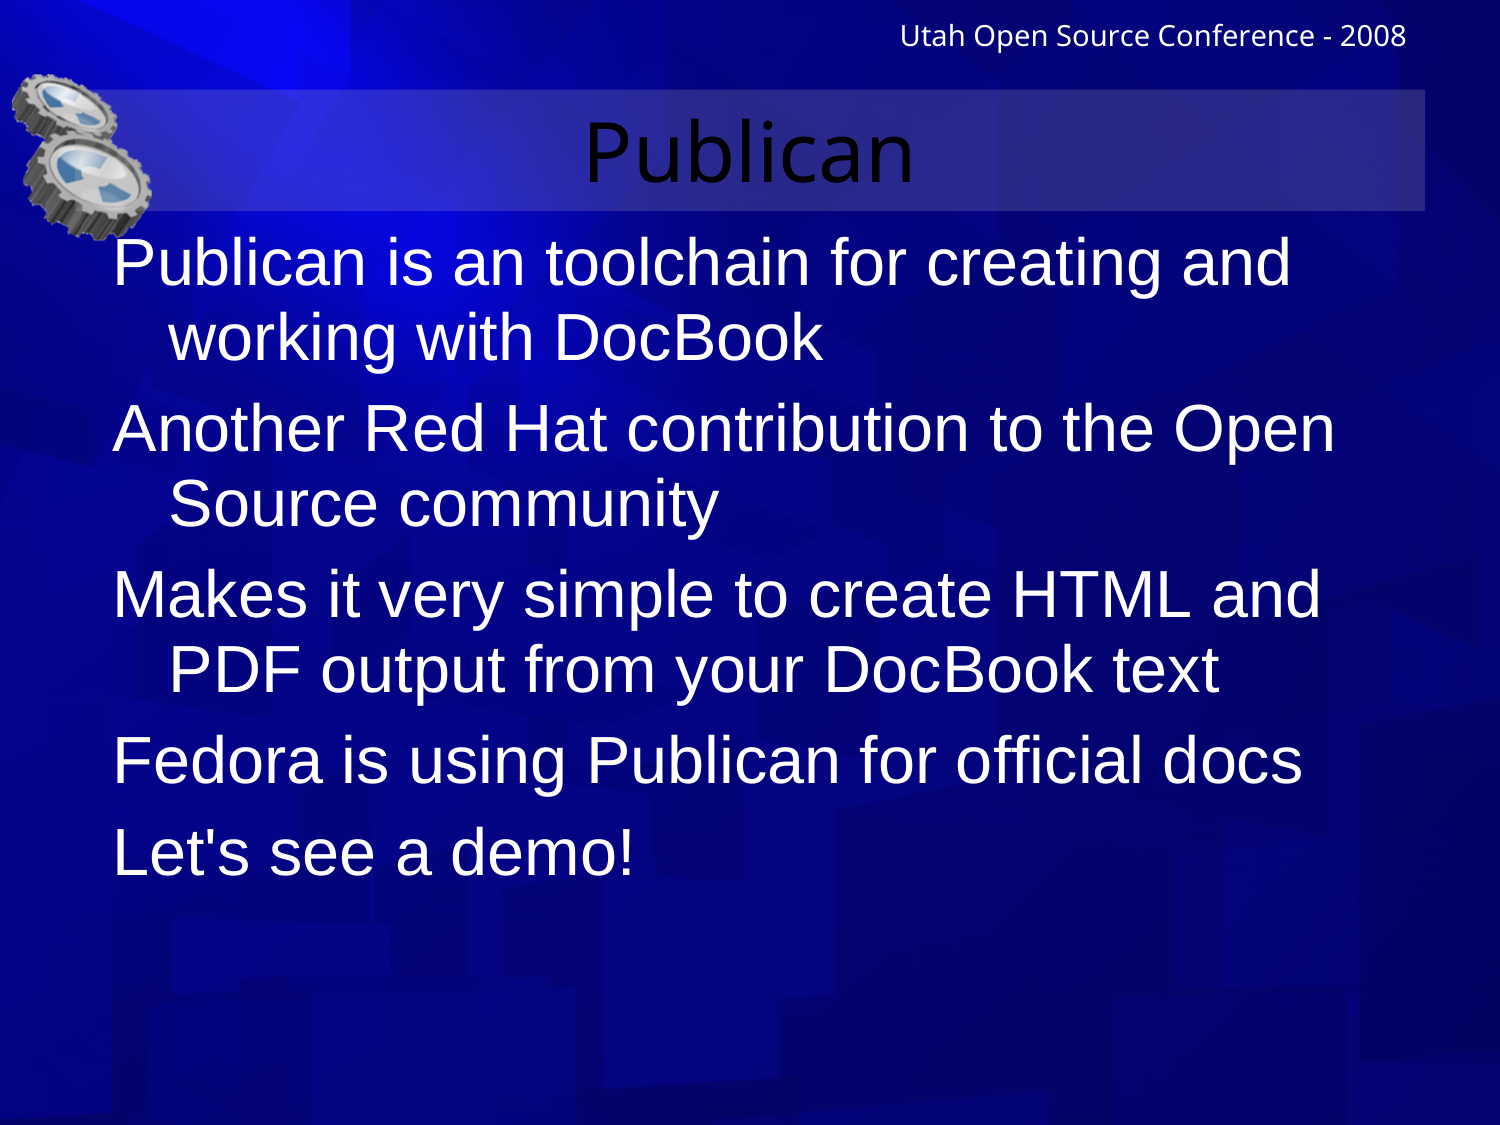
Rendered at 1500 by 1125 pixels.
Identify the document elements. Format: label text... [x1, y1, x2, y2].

title Publican [75, 96, 1426, 204]
list Publican is an toolchain for creating and working with DocBook Another Red Hat contribution to the Open Source community Makes it very simple to create HTML and PDF output from your DocBook text Fedora is using Publican for official docs Let's see a demo! [112, 224, 1388, 998]
picture [0, 0, 1500, 1125]
